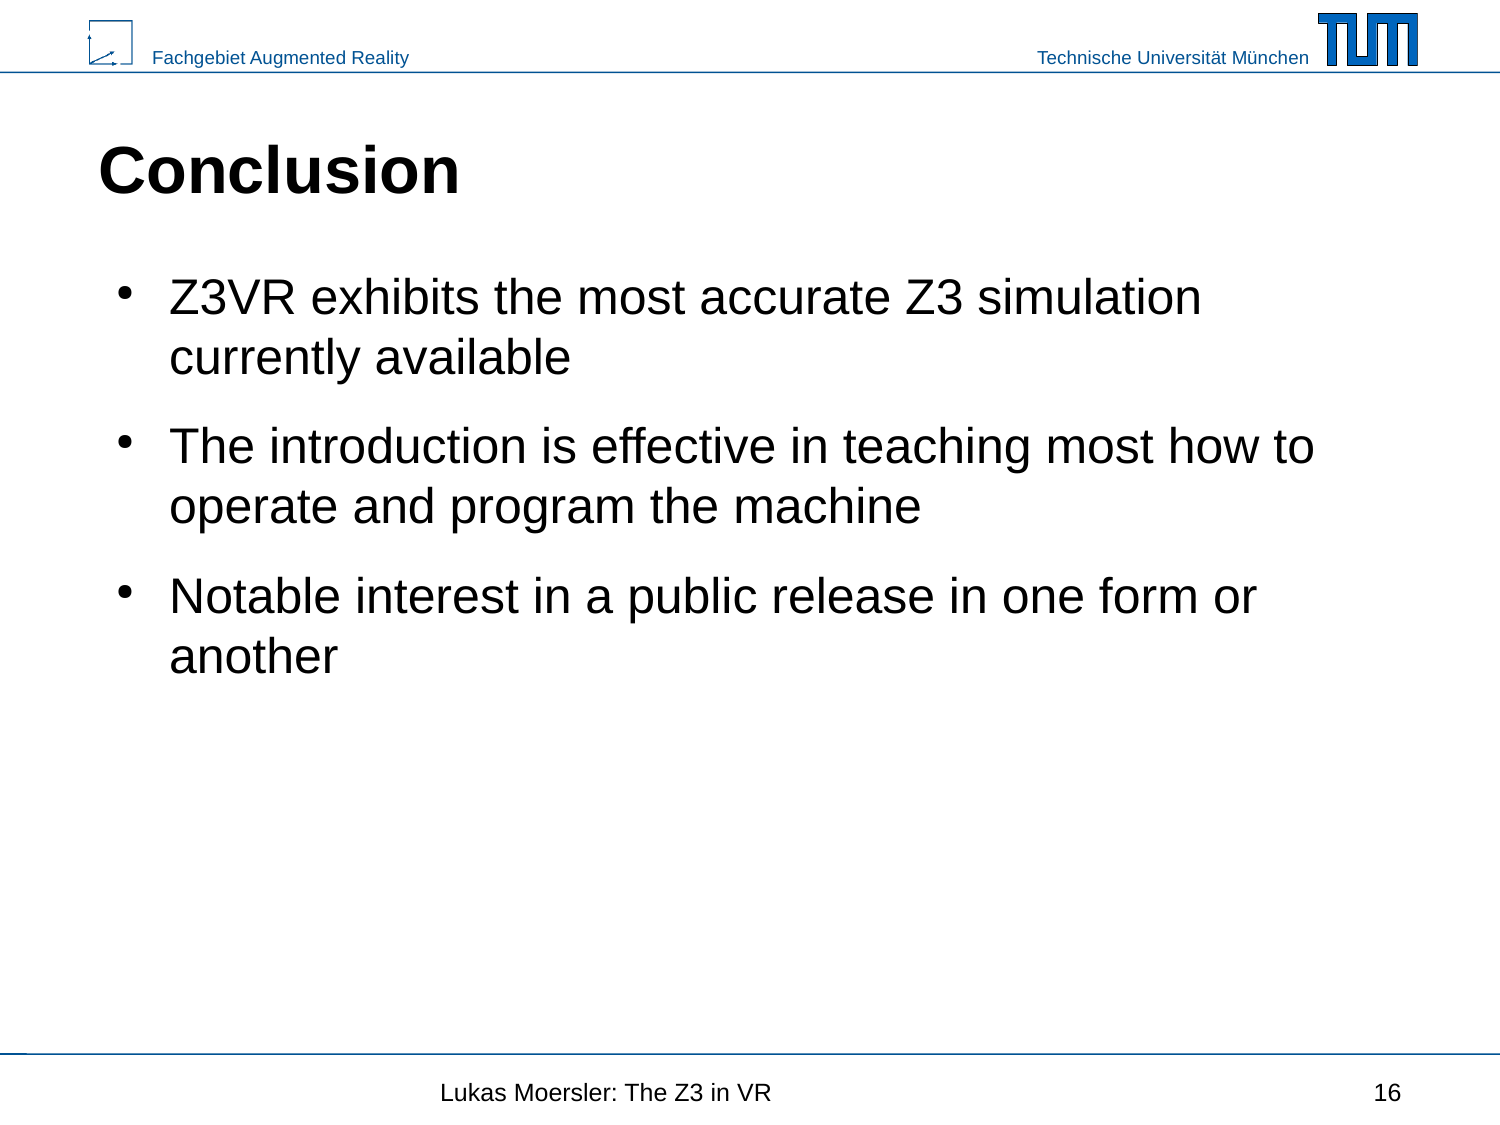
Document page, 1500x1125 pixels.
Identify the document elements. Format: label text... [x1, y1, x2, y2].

picture [83, 14, 136, 68]
footer Lukas Moersler: The Z3 in VR [425, 1066, 1075, 1117]
title Conclusion [83, 114, 1417, 215]
list Z3VR exhibits the most accurate Z3 simulation currently available The introduction is effective in teaching most how to operate and program the machine Notable interest in a public release in one form or another [83, 256, 1417, 1013]
slide_number <Foliennummer> [1104, 1066, 1417, 1117]
